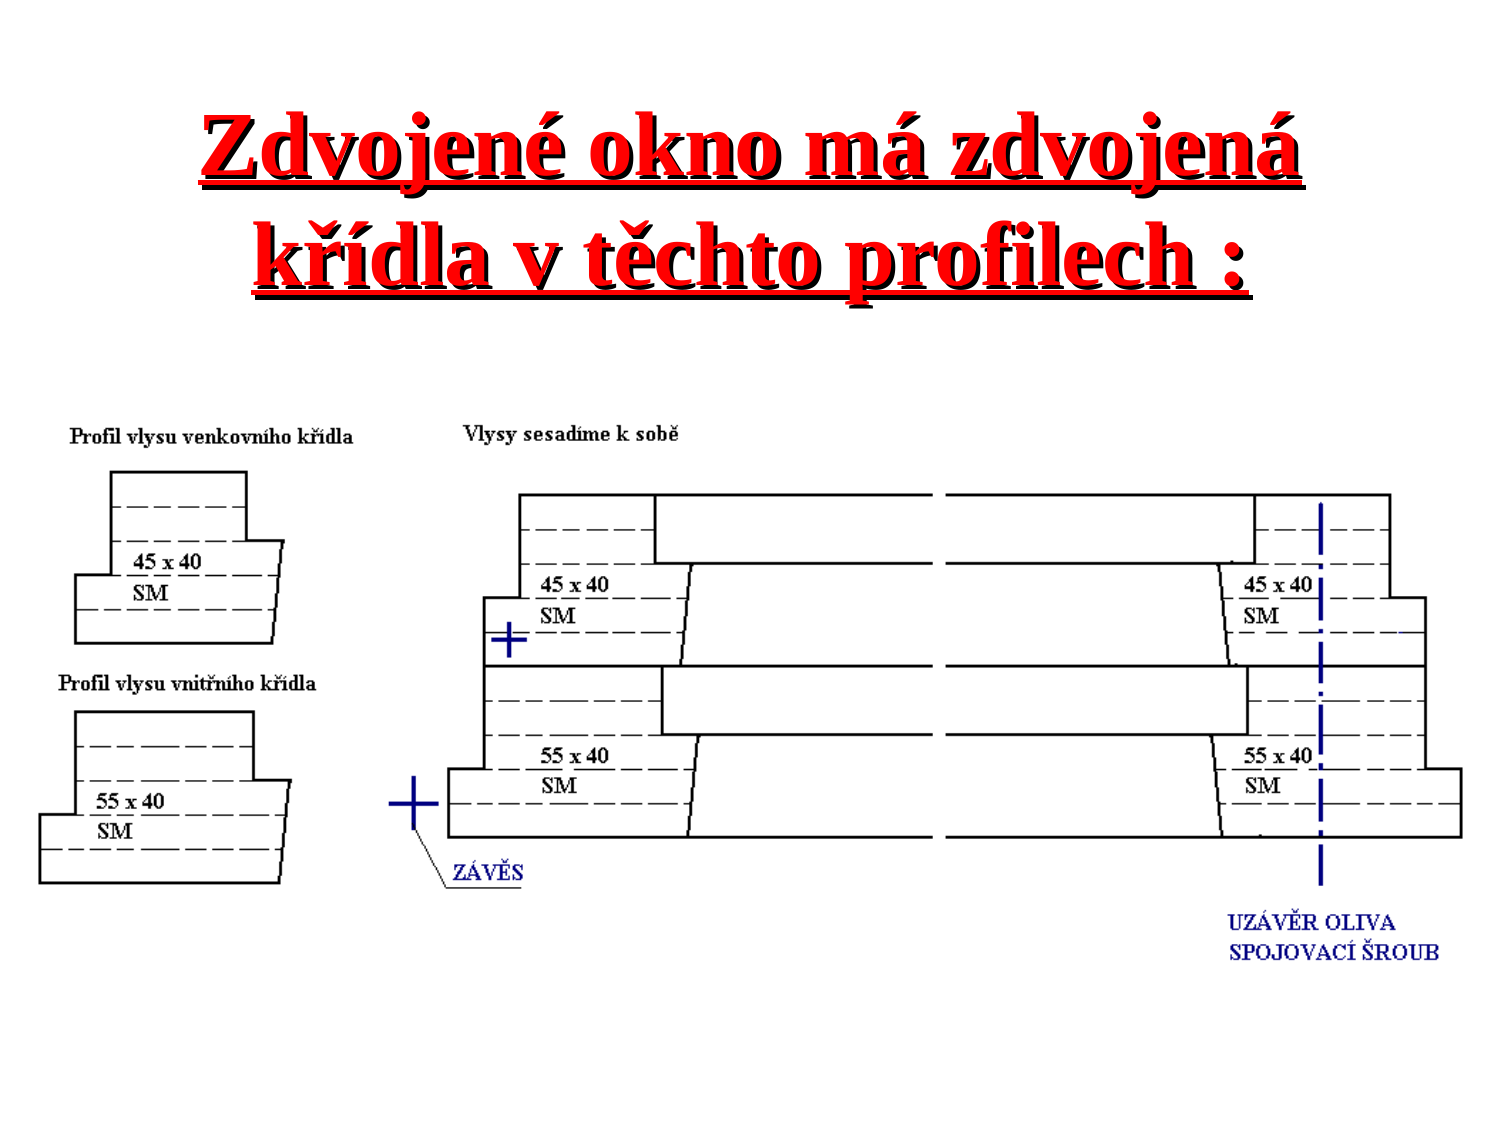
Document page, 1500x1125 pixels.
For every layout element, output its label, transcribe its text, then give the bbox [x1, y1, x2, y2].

title Zdvojené okno má zdvojená křídla v těchto profilech : [112, 76, 1388, 312]
text_box [23, 411, 1477, 973]
